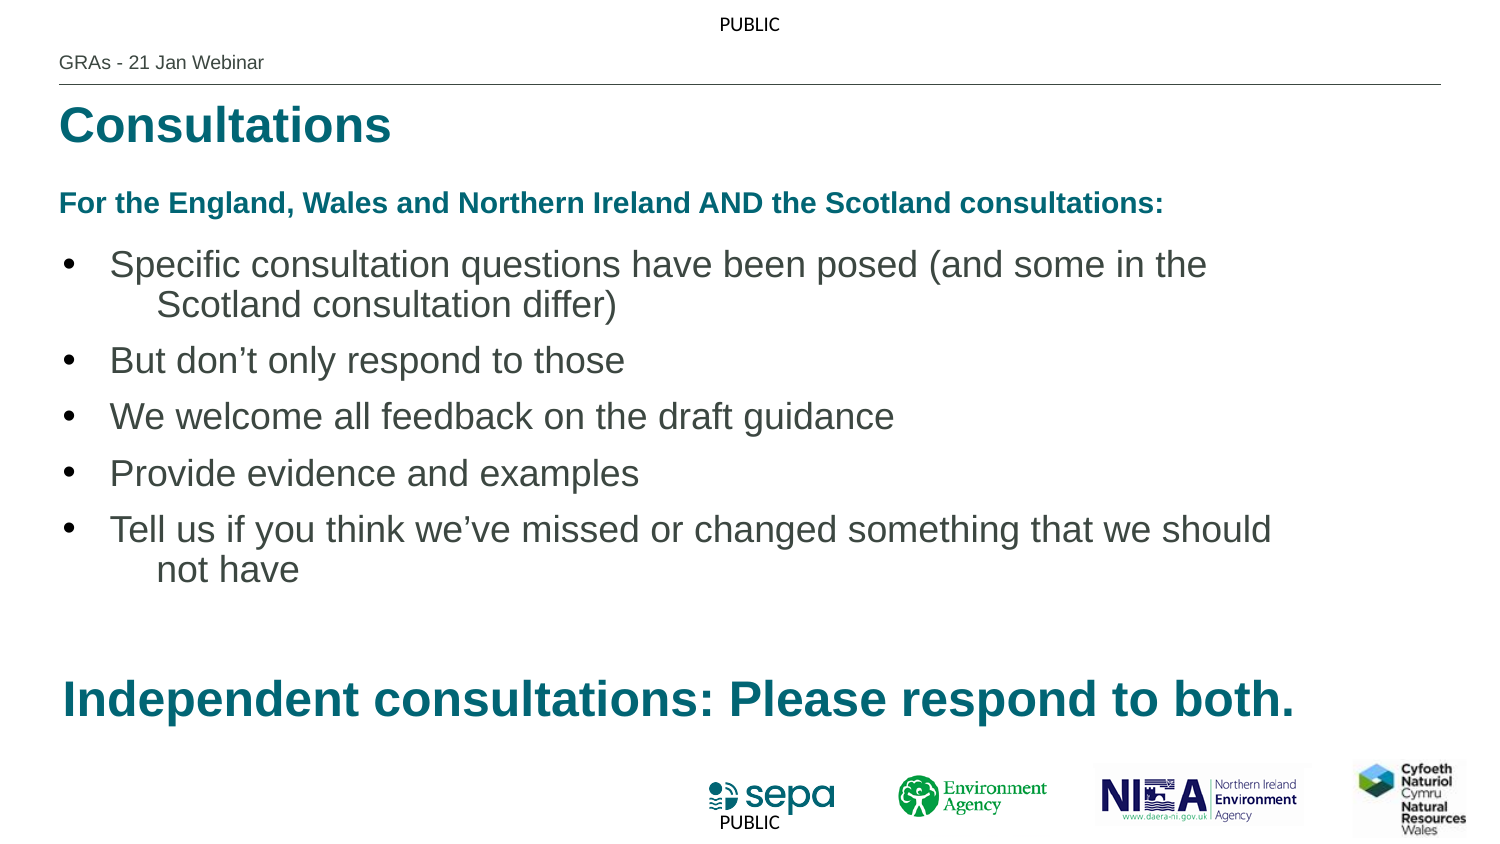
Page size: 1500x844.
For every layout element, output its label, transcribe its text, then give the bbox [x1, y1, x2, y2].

list Specific consultation questions have been posed (and some in the Scotland consultation differ) But don’t only respond to those We welcome all feedback on the draft guidance Provide evidence and examples Tell us if you think we’ve missed or changed something that we should not have [62, 245, 1325, 648]
text_box Independent consultations: Please respond to both. [62, 672, 1445, 736]
list GRAs - 21 Jan Webinar [58, 53, 401, 75]
list Consultations [59, 99, 1442, 163]
list For the England, Wales and Northern Ireland AND the Scotland consultations: [58, 187, 1445, 220]
